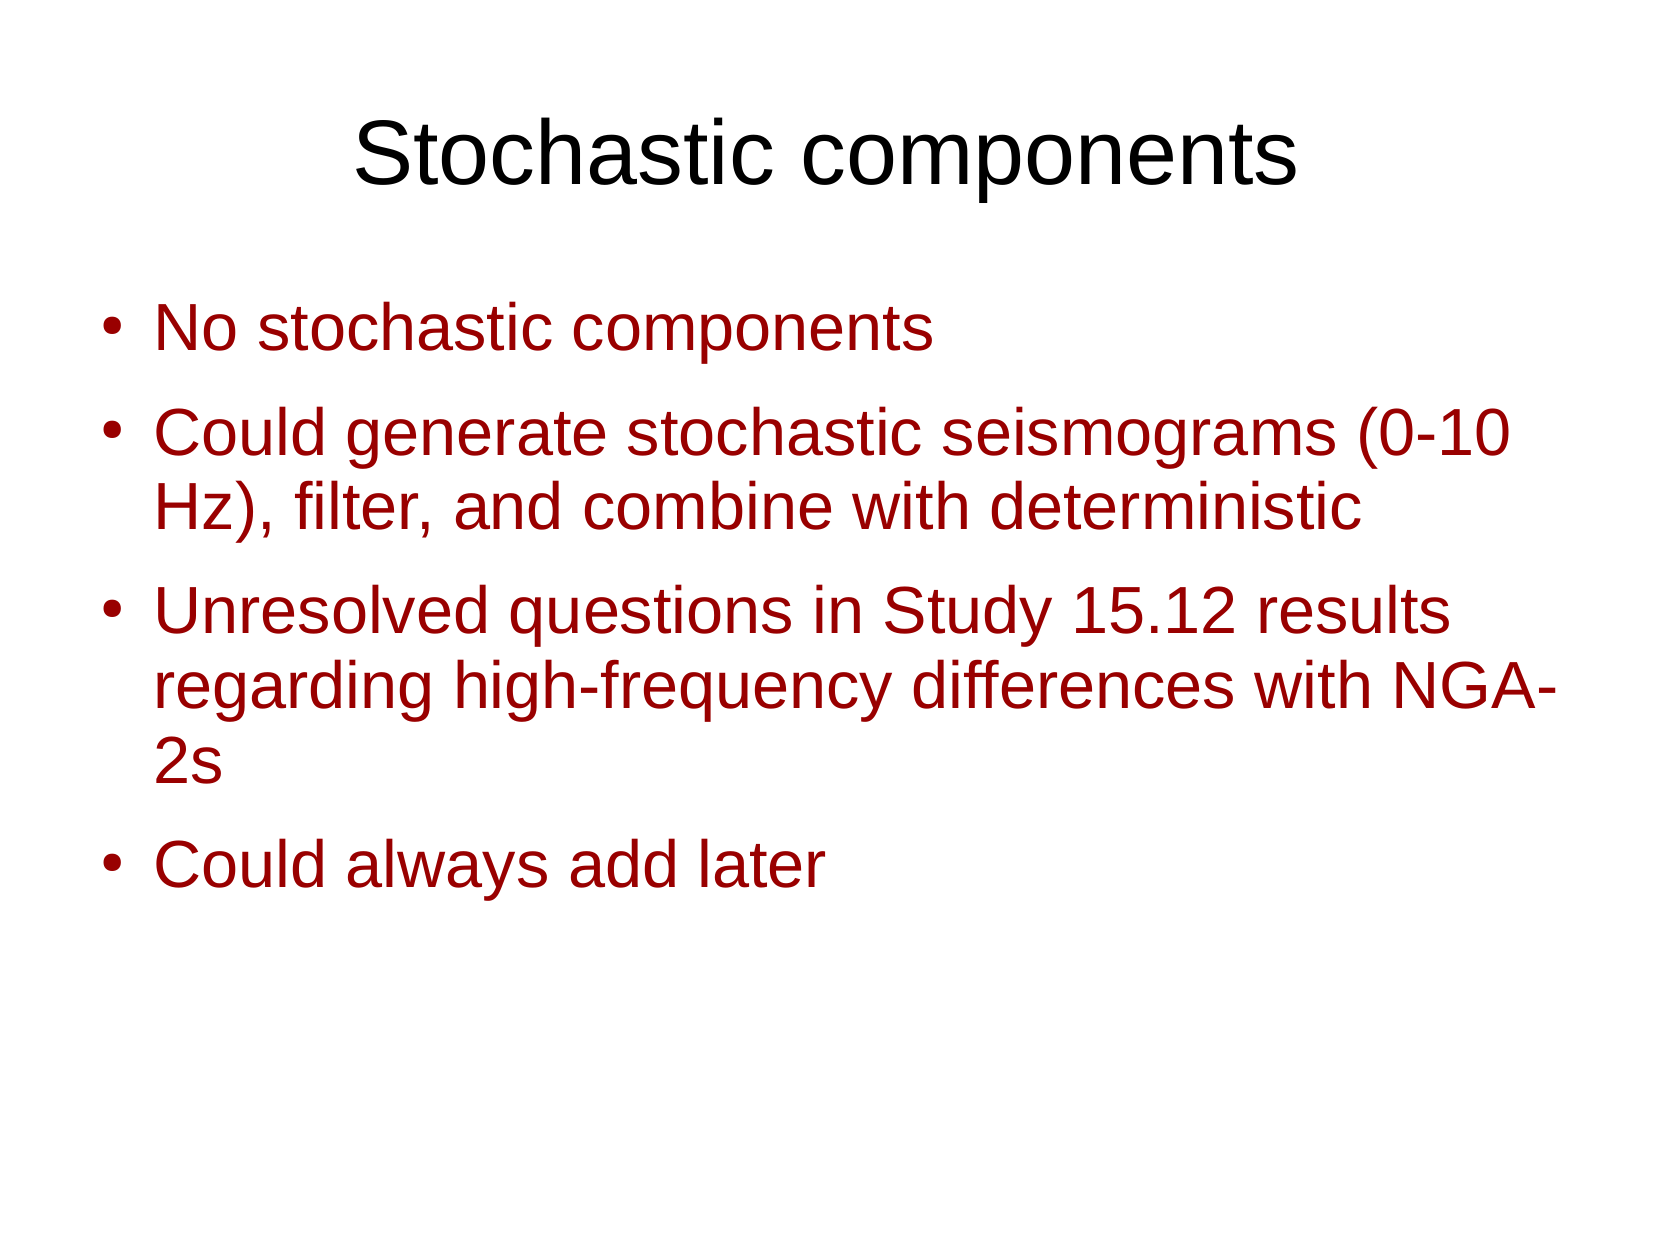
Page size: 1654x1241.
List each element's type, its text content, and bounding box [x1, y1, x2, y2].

title Stochastic components [82, 49, 1571, 257]
list No stochastic components Could generate stochastic seismograms (0-10 Hz), filter, and combine with deterministic Unresolved questions in Study 15.12 results regarding high-frequency differences with NGA-2s Could always add later [82, 290, 1571, 1010]
